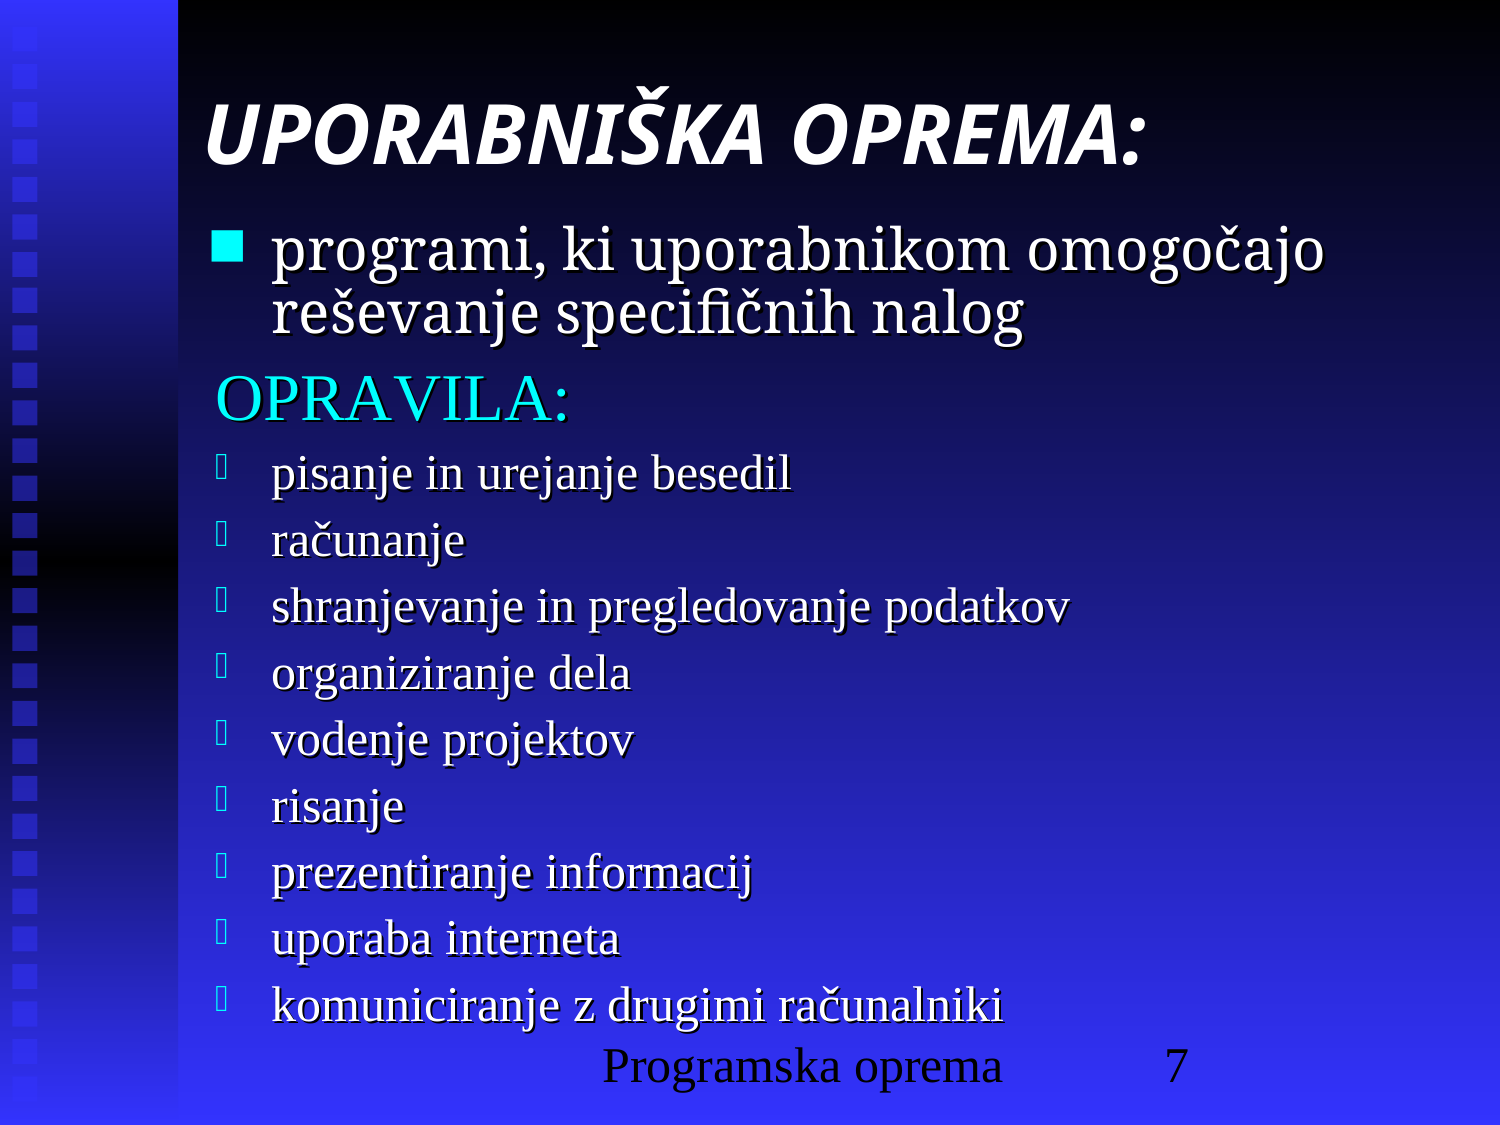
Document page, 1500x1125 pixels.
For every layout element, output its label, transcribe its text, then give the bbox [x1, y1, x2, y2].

title UPORABNIŠKA OPREMA: [187, 37, 1463, 225]
list programi, ki uporabnikom omogočajo reševanje specifičnih nalog OPRAVILA: pisanje in urejanje besedil računanje shranjevanje in pregledovanje podatkov organiziranje dela vodenje projektov risanje prezentiranje informacij uporaba interneta komuniciranje z drugimi računalniki [200, 212, 1476, 1107]
